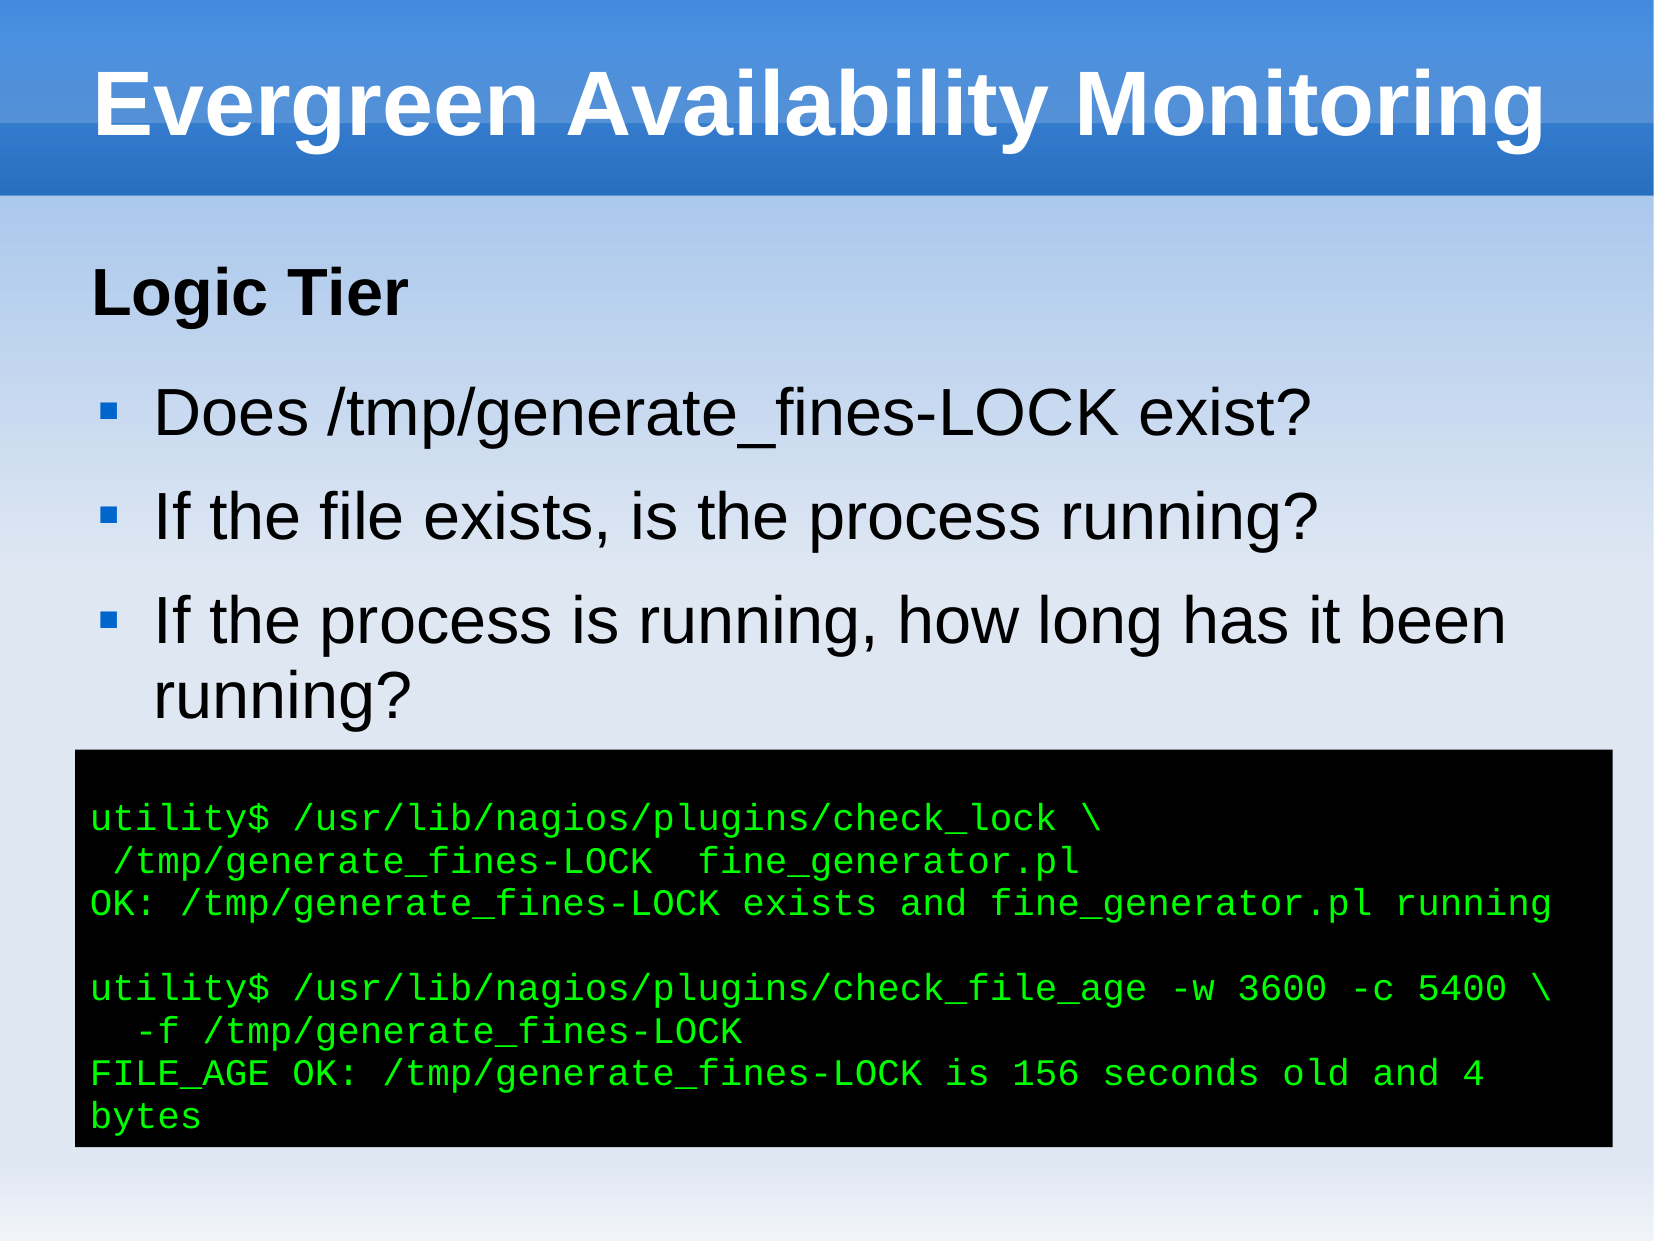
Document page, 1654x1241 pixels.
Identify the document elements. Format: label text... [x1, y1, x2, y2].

text_box utility$ /usr/lib/nagios/plugins/check_lock \ /tmp/generate_fines-LOCK fine_generator.pl OK: /tmp/generate_fines-LOCK exists and fine_generator.pl running utility$ /usr/lib/nagios/plugins/check_file_age -w 3600 -c 5400 \ -f /tmp/generate_fines-LOCK FILE_AGE OK: /tmp/generate_fines-LOCK is 156 seconds old and 4 bytes [75, 749, 1613, 1148]
picture [0, 0, 1654, 1241]
list Does /tmp/generate_fines-LOCK exist? If the file exists, is the process running? If the process is running, how long has it been running? [82, 375, 1571, 749]
title Evergreen Availability Monitoring [76, 0, 1565, 208]
text_box Logic Tier [76, 247, 426, 338]
